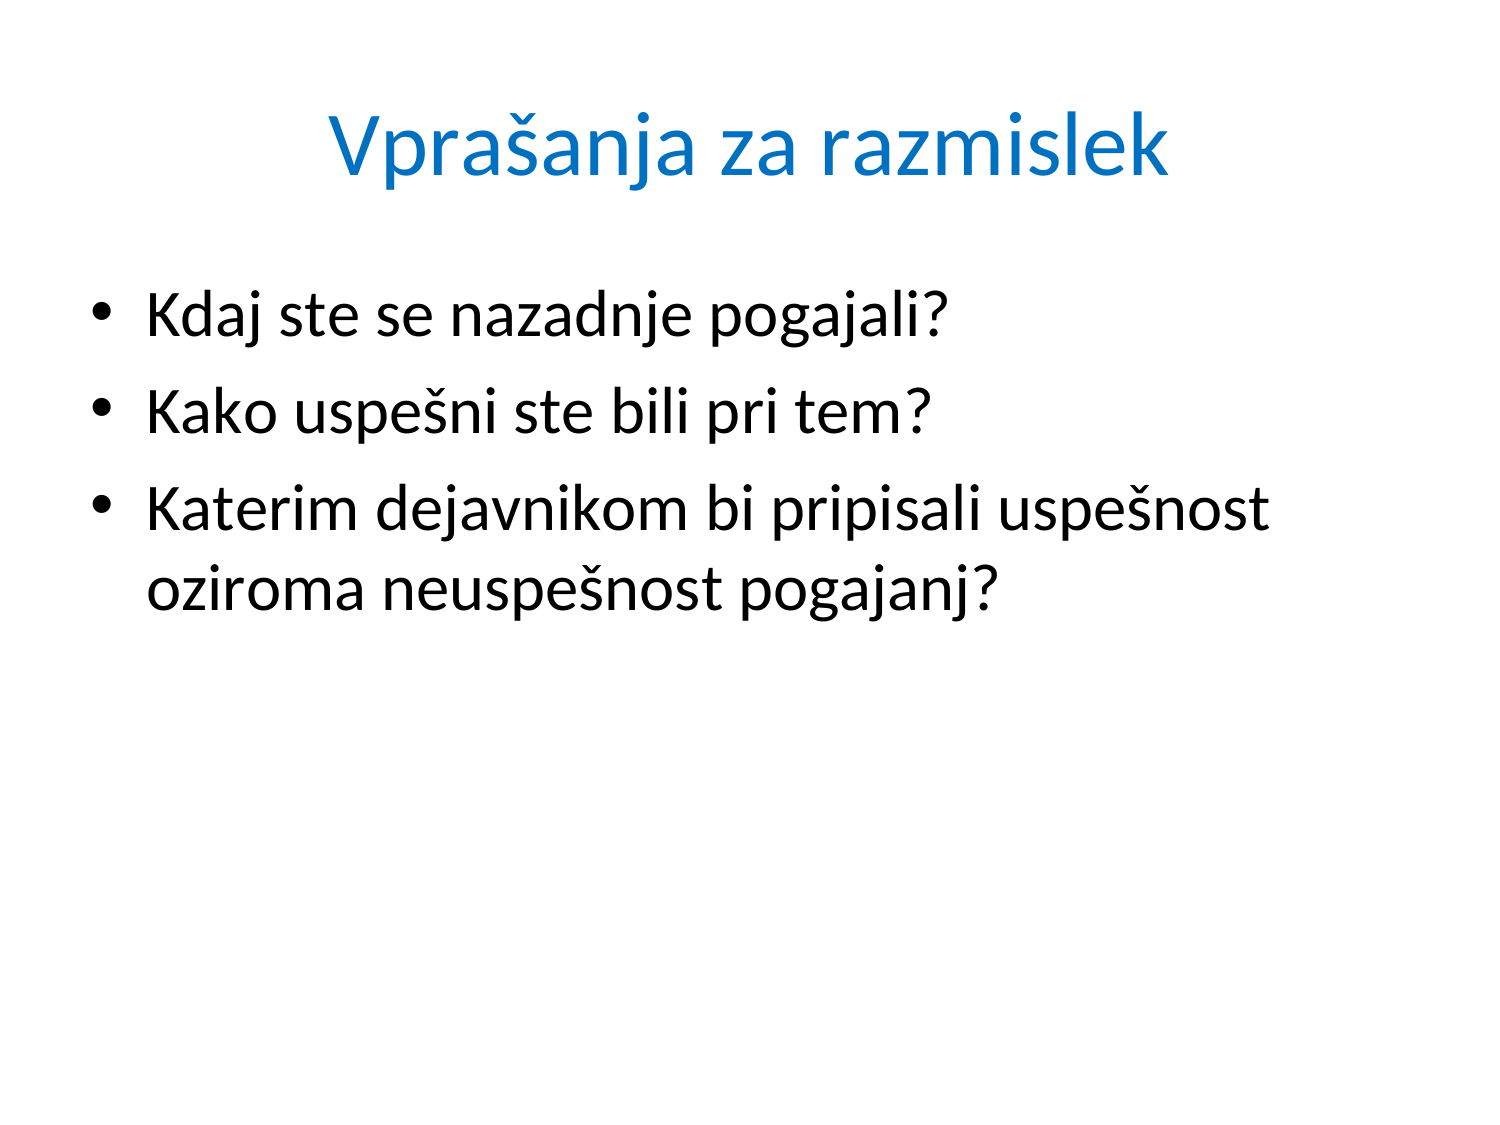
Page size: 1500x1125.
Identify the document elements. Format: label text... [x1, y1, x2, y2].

list Kdaj ste se nazadnje pogajali? Kako uspešni ste bili pri tem? Katerim dejavnikom bi pripisali uspešnost oziroma neuspešnost pogajanj? [75, 262, 1426, 1006]
title Vprašanja za razmislek [75, 45, 1426, 233]
